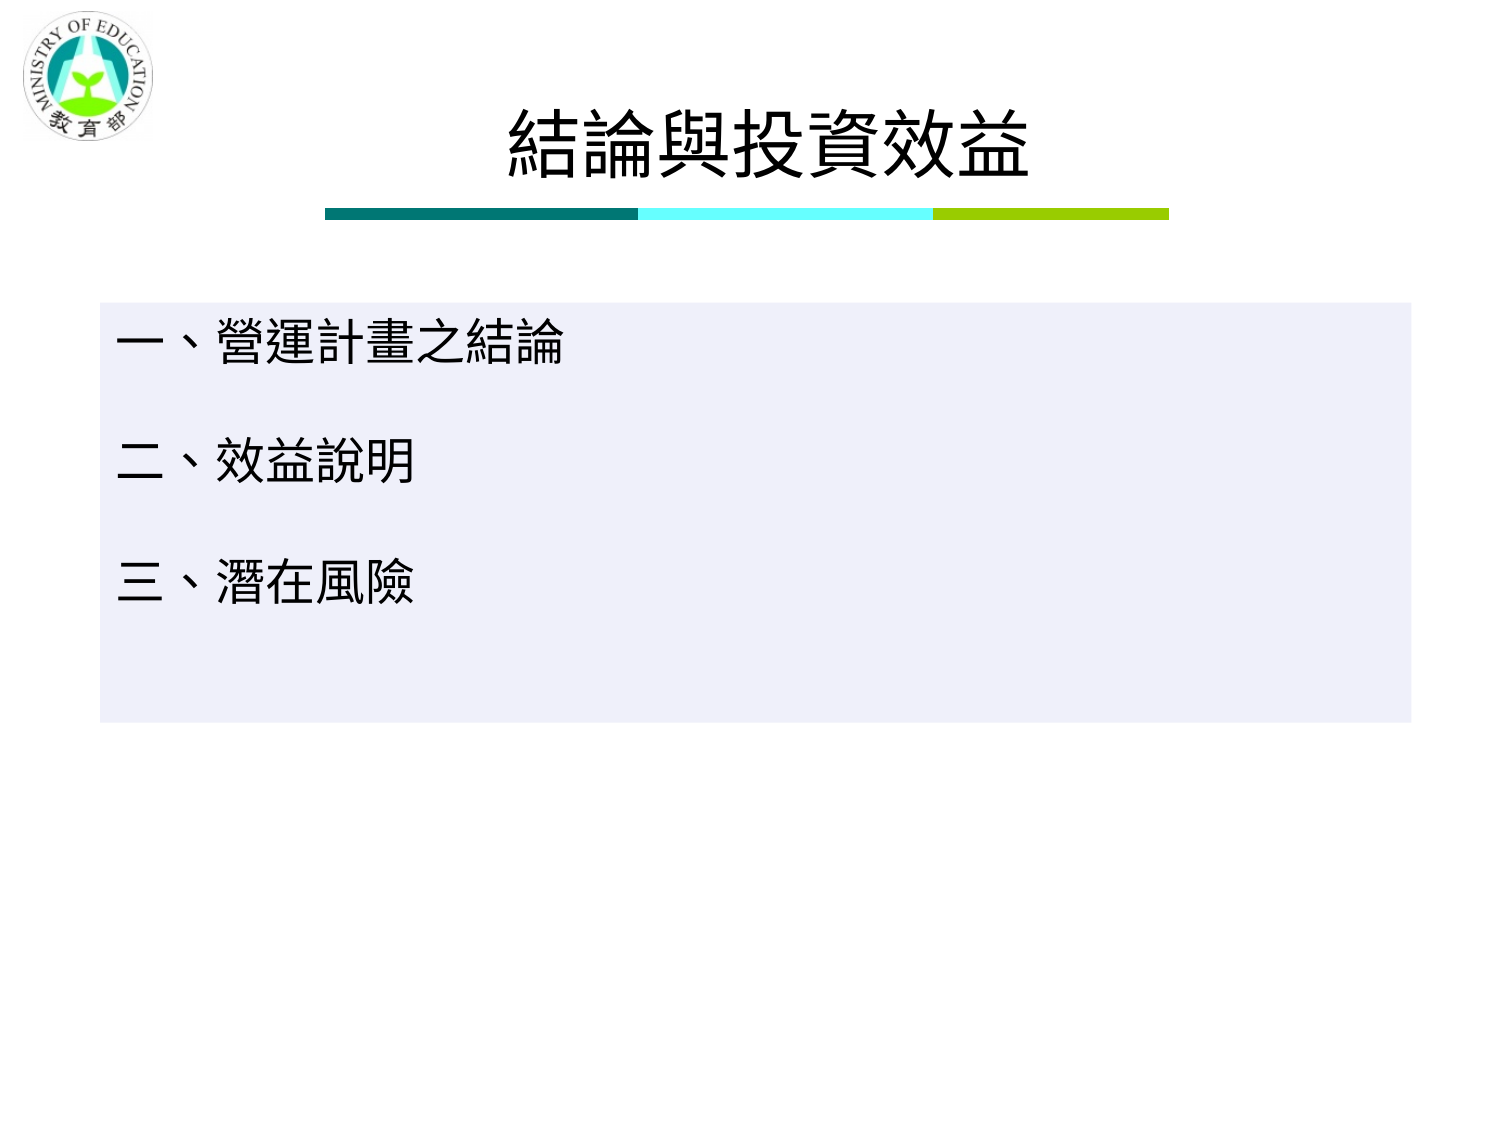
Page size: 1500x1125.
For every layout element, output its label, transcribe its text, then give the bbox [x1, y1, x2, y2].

text_box 結論與投資效益 [491, 90, 1055, 195]
text_box 一、營運計畫之結論 二、效益說明 三、潛在風險 [100, 303, 1411, 723]
